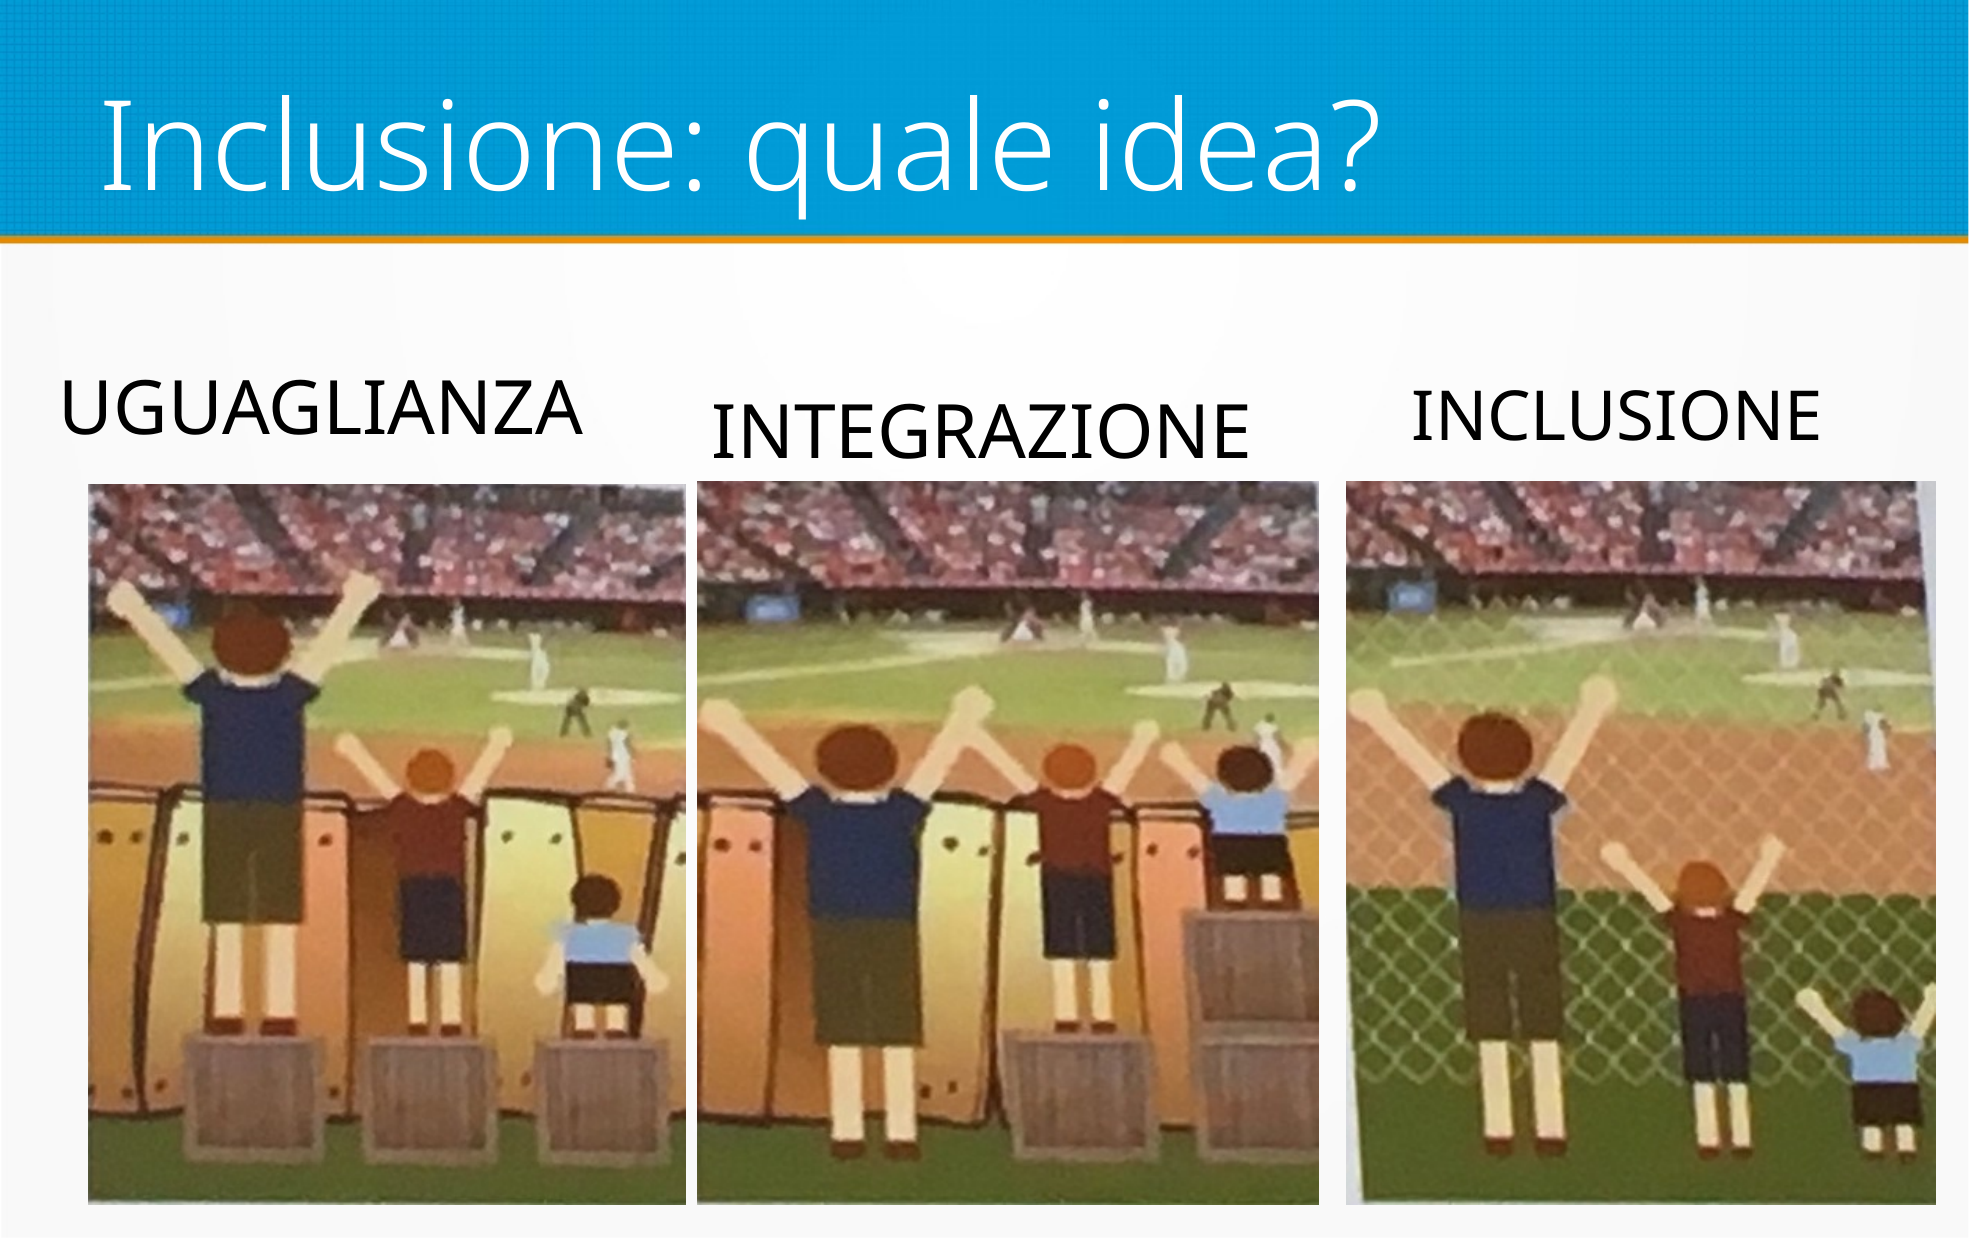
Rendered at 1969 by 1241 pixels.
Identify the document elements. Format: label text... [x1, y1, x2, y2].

picture [0, 233, 1969, 1241]
text_box INCLUSIONE [1346, 366, 1926, 461]
text_box INTEGRAZIONE [640, 377, 1489, 494]
title Inclusione: quale idea? [98, 19, 1870, 227]
list UGUAGLIANZA [0, 354, 886, 461]
